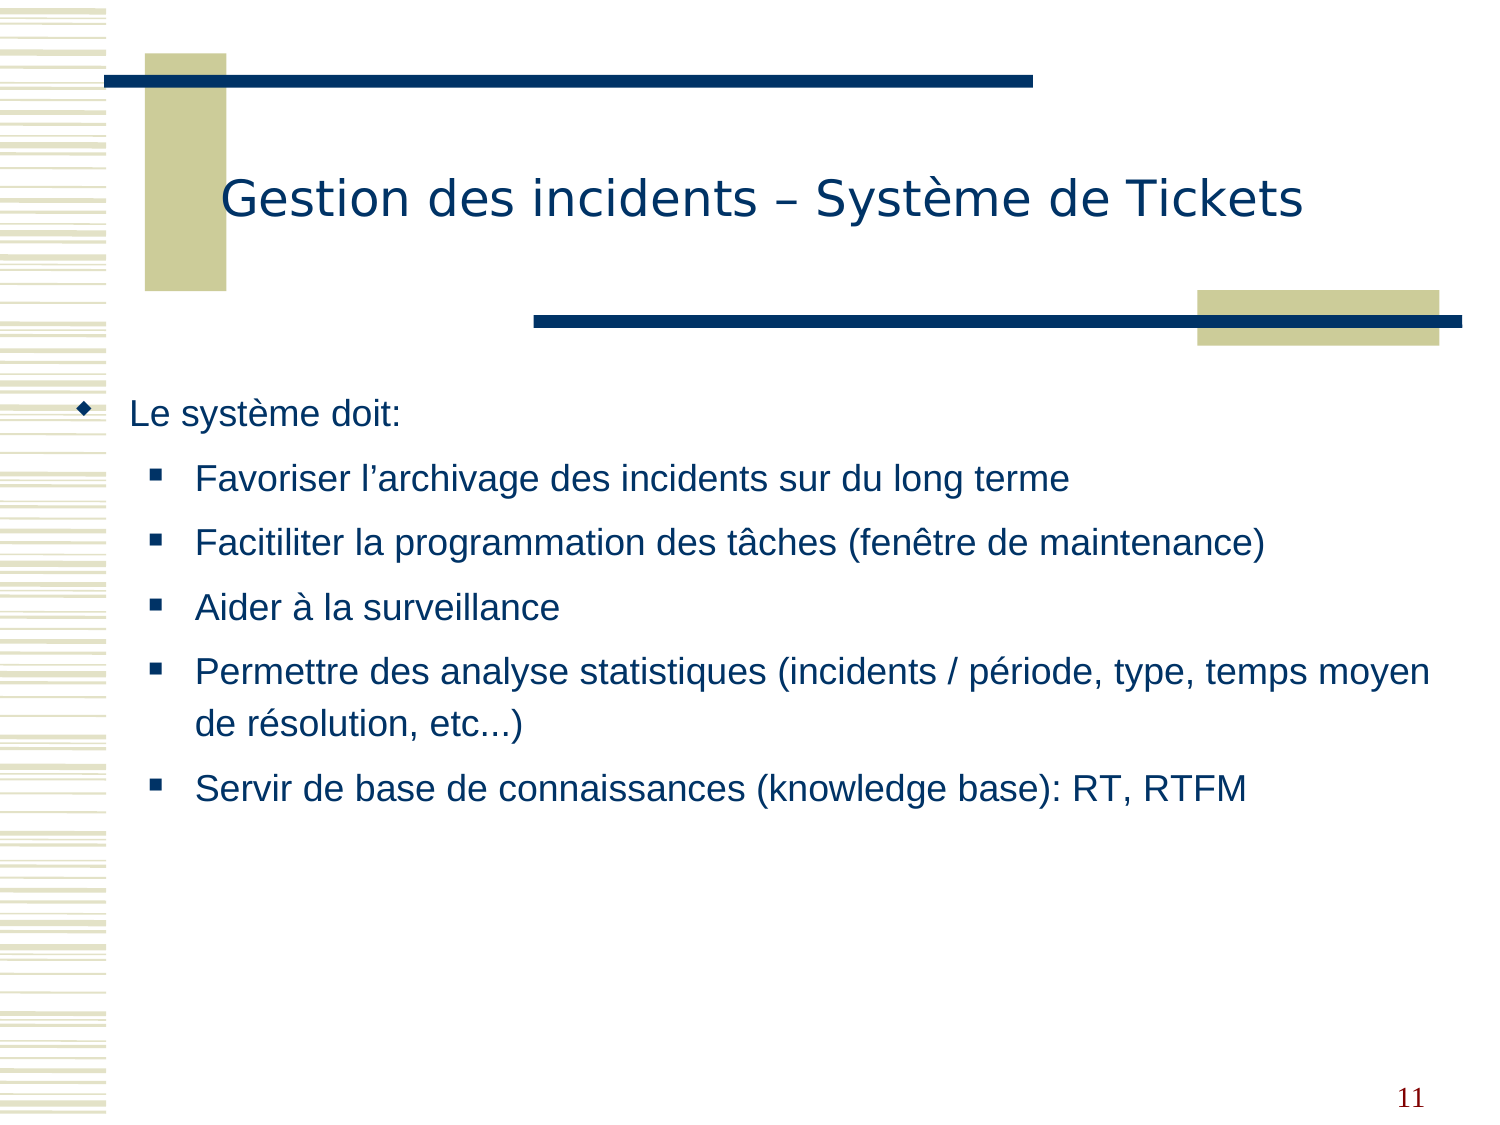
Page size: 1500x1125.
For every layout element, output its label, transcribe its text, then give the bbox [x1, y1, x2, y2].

list Le système doit: Favoriser l’archivage des incidents sur du long terme Facitiliter la programmation des tâches (fenêtre de maintenance) Aider à la surveillance Permettre des analyse statistiques (incidents / période, type, temps moyen de résolution, etc...) Servir de base de connaissances (knowledge base): RT, RTFM [58, 374, 1459, 1026]
title Gestion des incidents – Système de Tickets [149, 99, 1375, 305]
